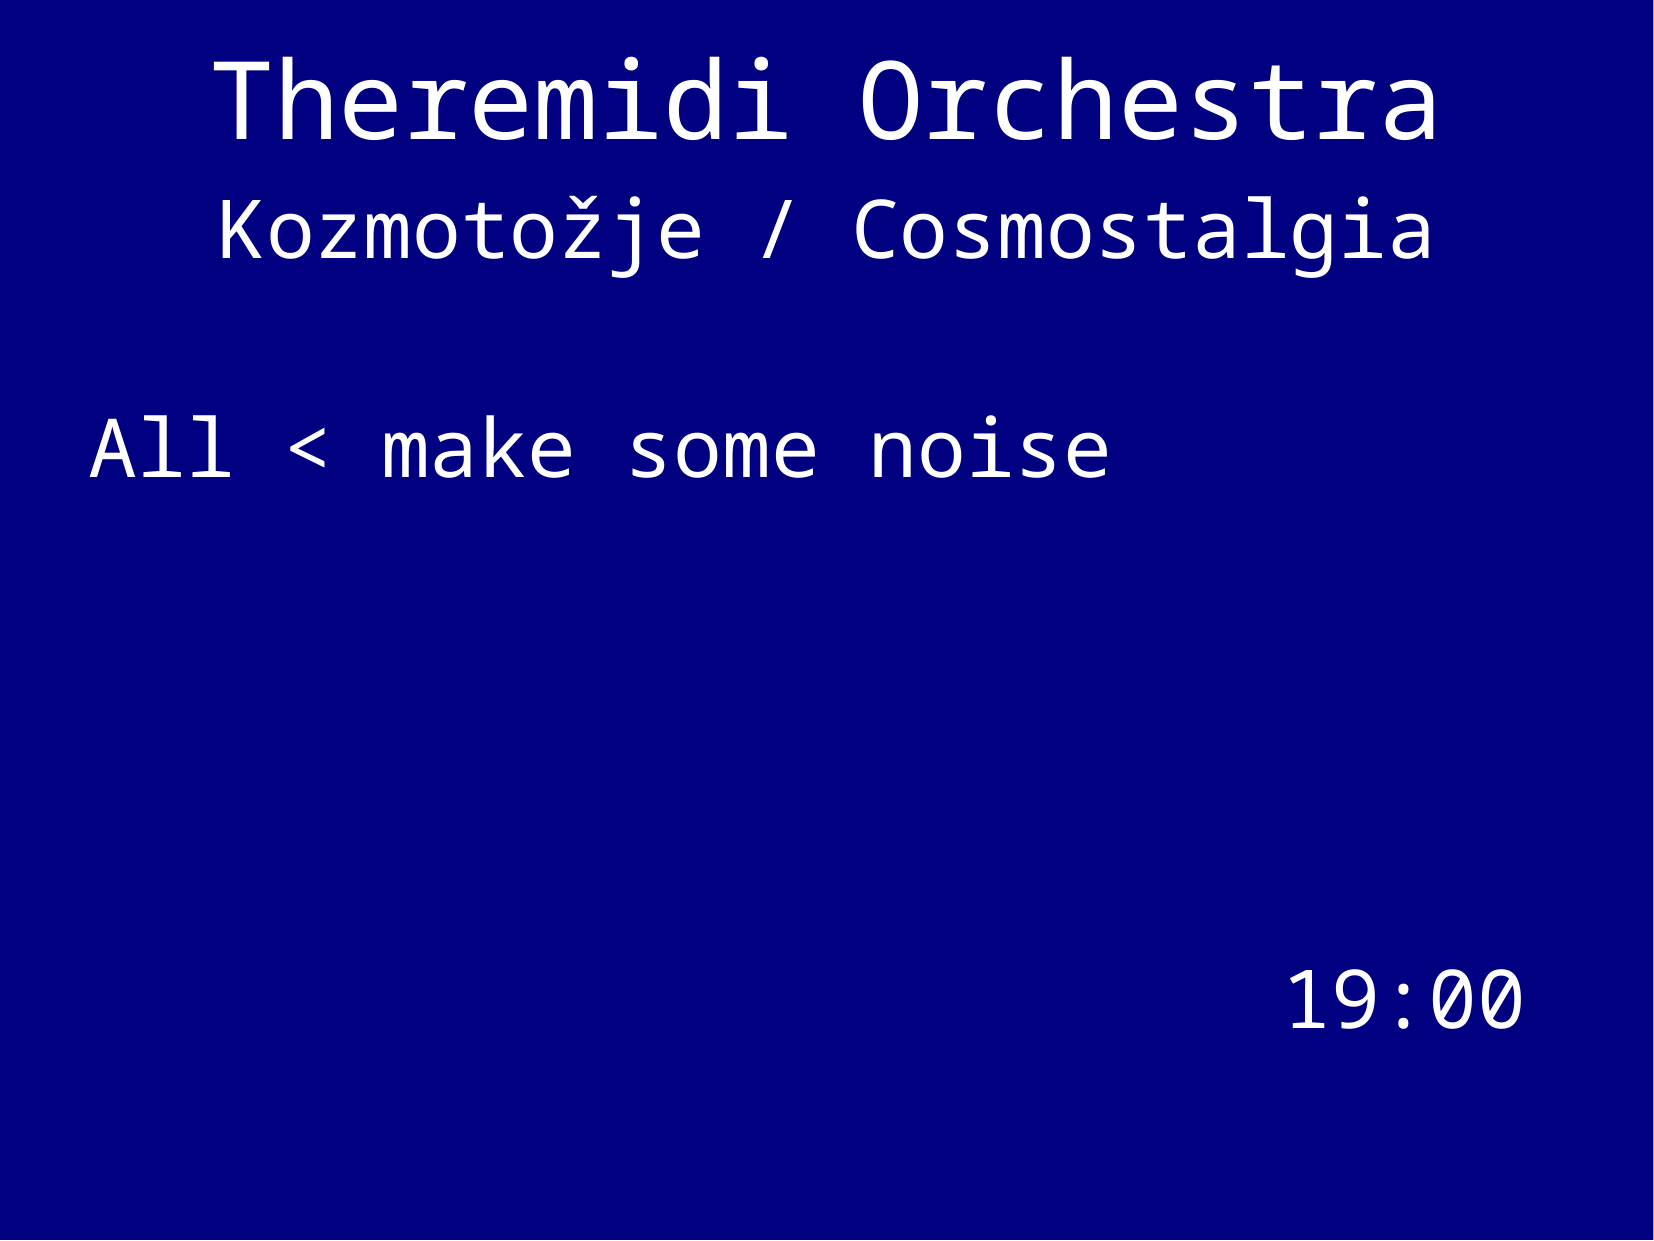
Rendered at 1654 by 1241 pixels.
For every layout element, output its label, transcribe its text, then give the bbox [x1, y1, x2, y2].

text_box 19:00 [1282, 900, 1620, 1096]
subtitle All < make some noise [88, 272, 1566, 1063]
title Theremidi Orchestra Kozmotožje / Cosmostalgia [82, 49, 1571, 257]
